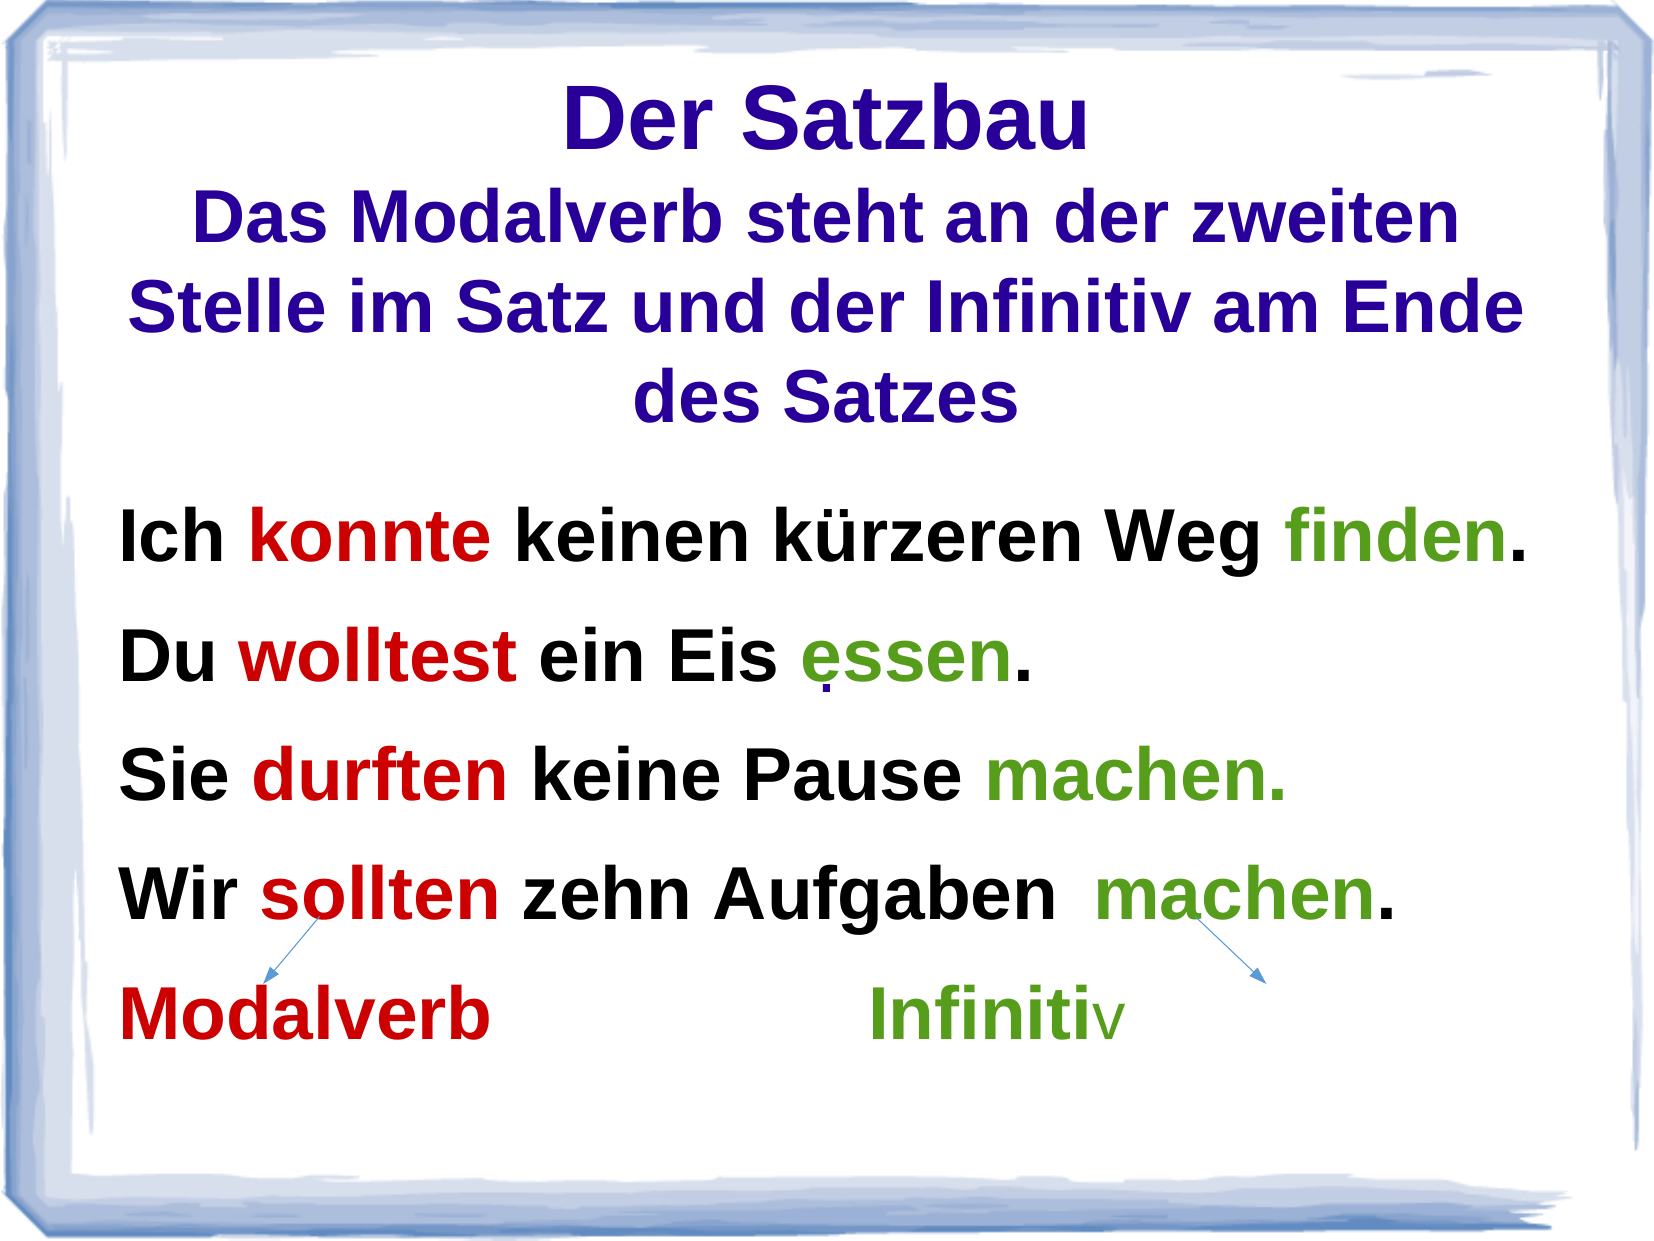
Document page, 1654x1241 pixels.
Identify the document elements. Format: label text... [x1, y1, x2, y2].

title Der Satzbau Das Modalverb steht an der zweiten Stelle im Satz und der Infinitiv am Ende des Satzes . [82, 0, 1571, 759]
subtitle Ich konnte keinen kürzeren Weg finden. Du wolltest ein Eis essen. Sie durften keine Pause machen. Wir sollten zehn Aufgaben machen. Modalverb Infinitiv [118, 373, 1594, 1241]
